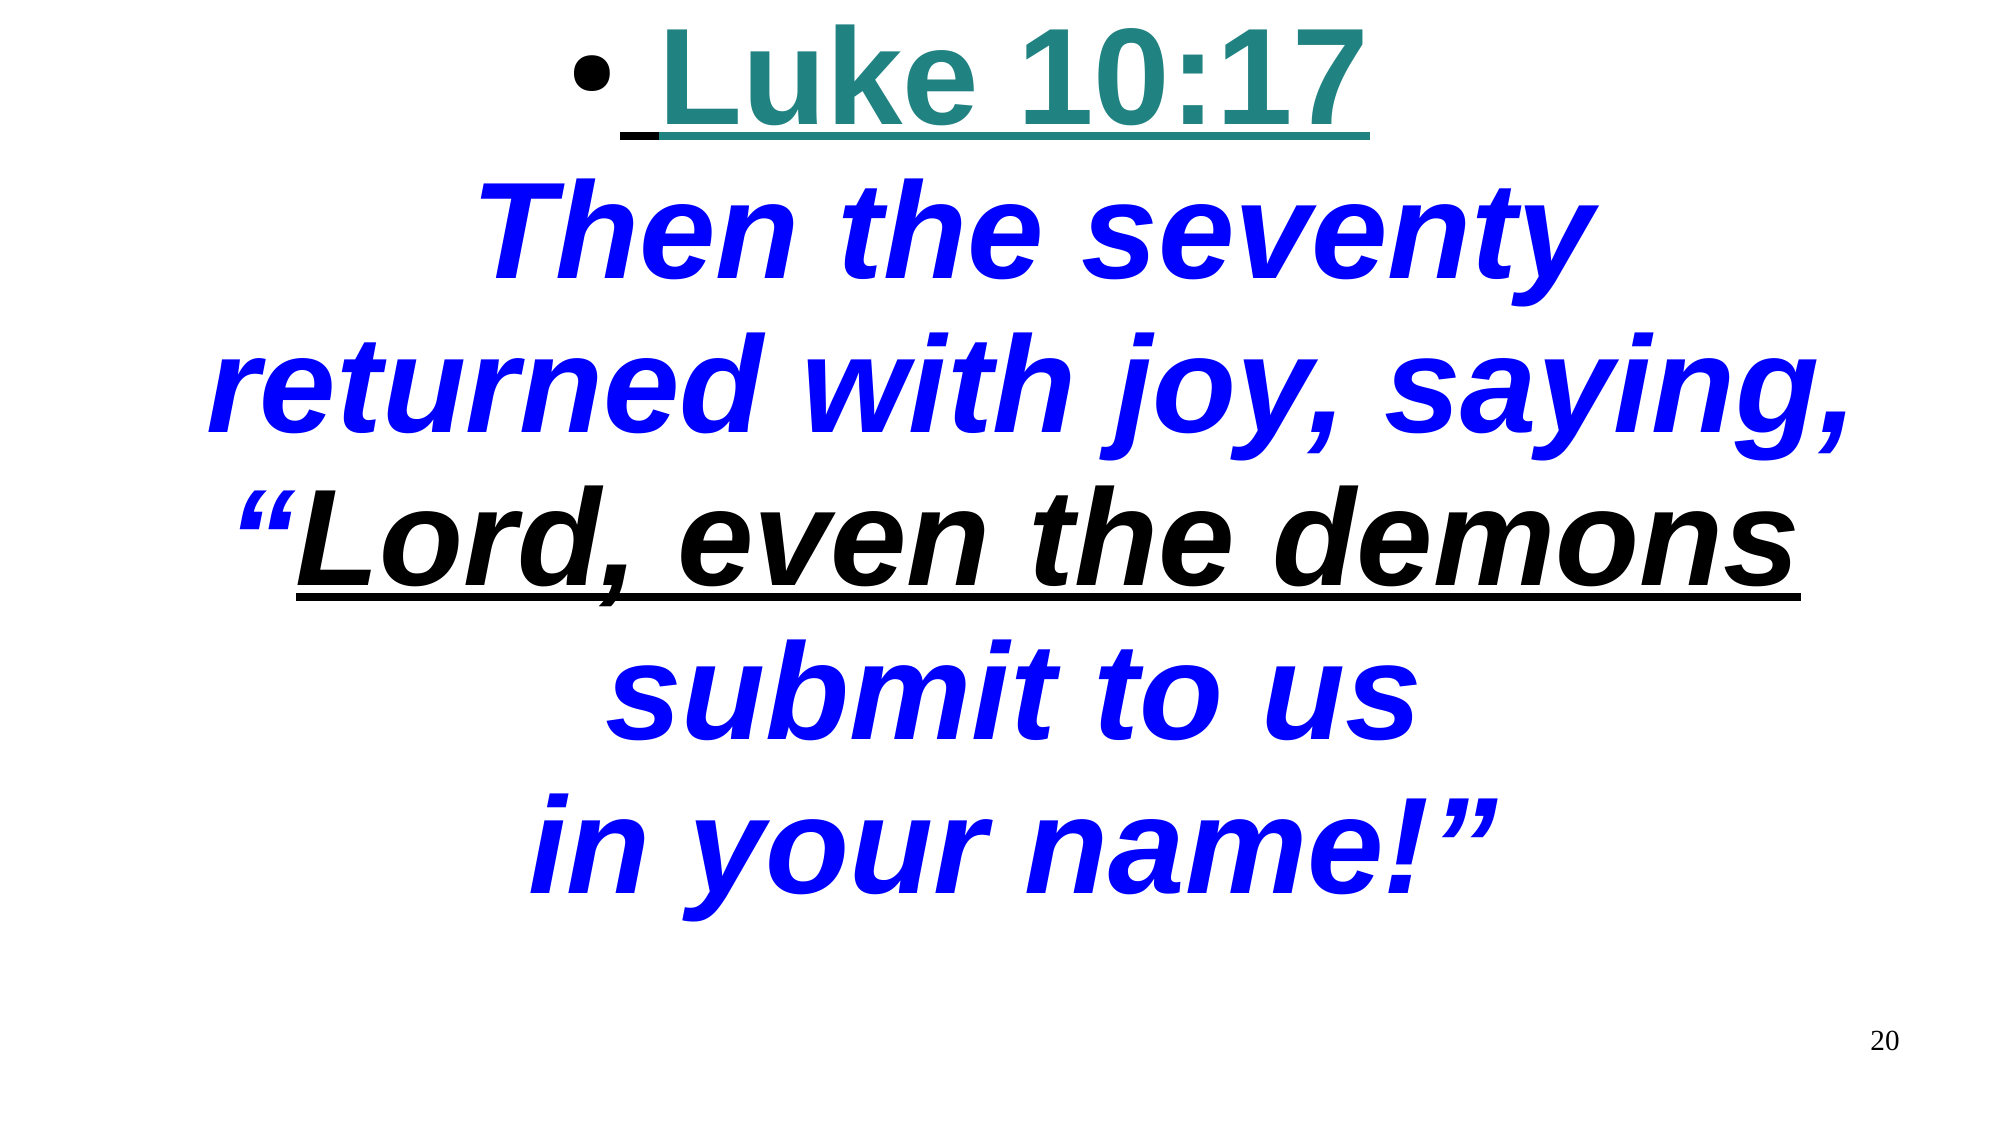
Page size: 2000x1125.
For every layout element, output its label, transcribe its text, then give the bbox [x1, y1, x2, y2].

list Luke 10:17 Then the seventy returned with joy, saying, “Lord, even the demons submit to us in your name!” [0, 0, 1996, 1123]
